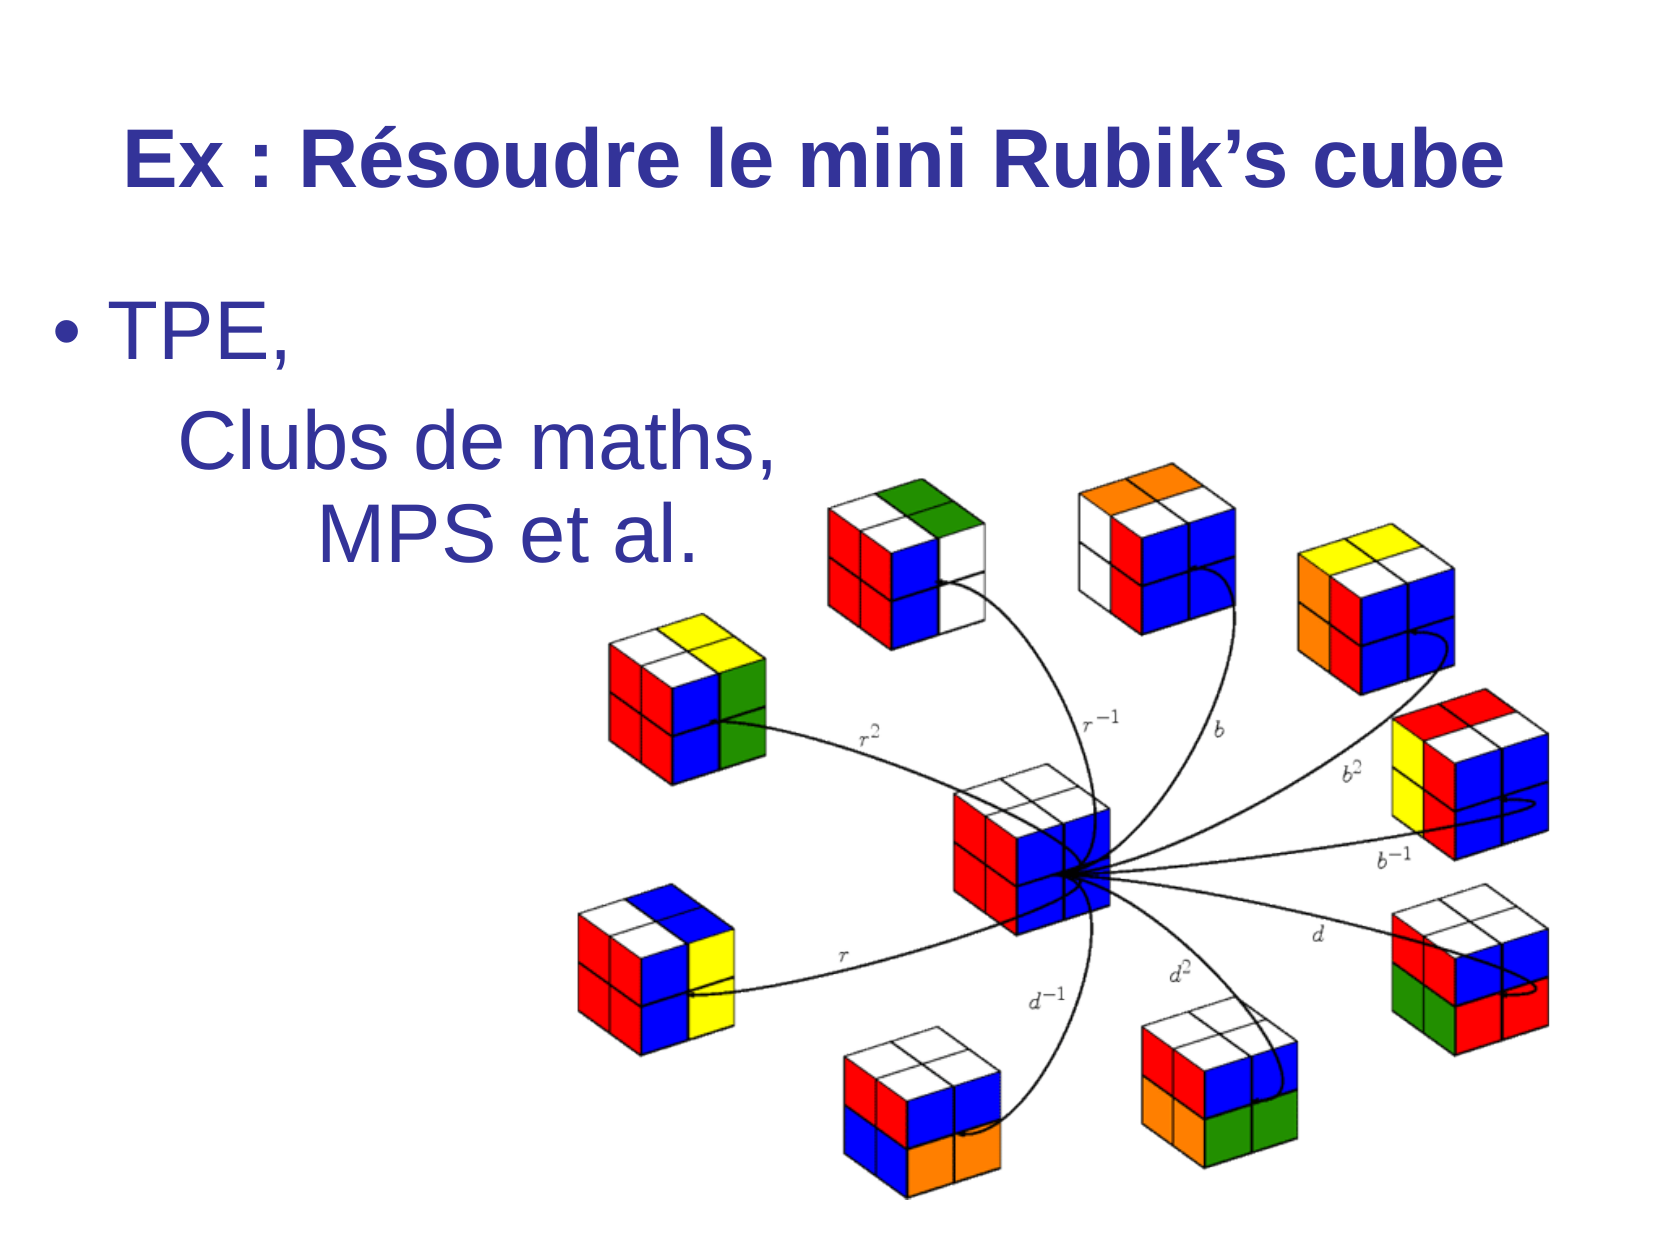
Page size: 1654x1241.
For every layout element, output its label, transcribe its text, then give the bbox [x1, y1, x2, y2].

title Ex : Résoudre le mini Rubik’s cube [75, 55, 1556, 263]
list TPE, Clubs de maths, MPS et al. [37, 276, 1099, 1201]
picture [1099, 446, 1613, 1201]
